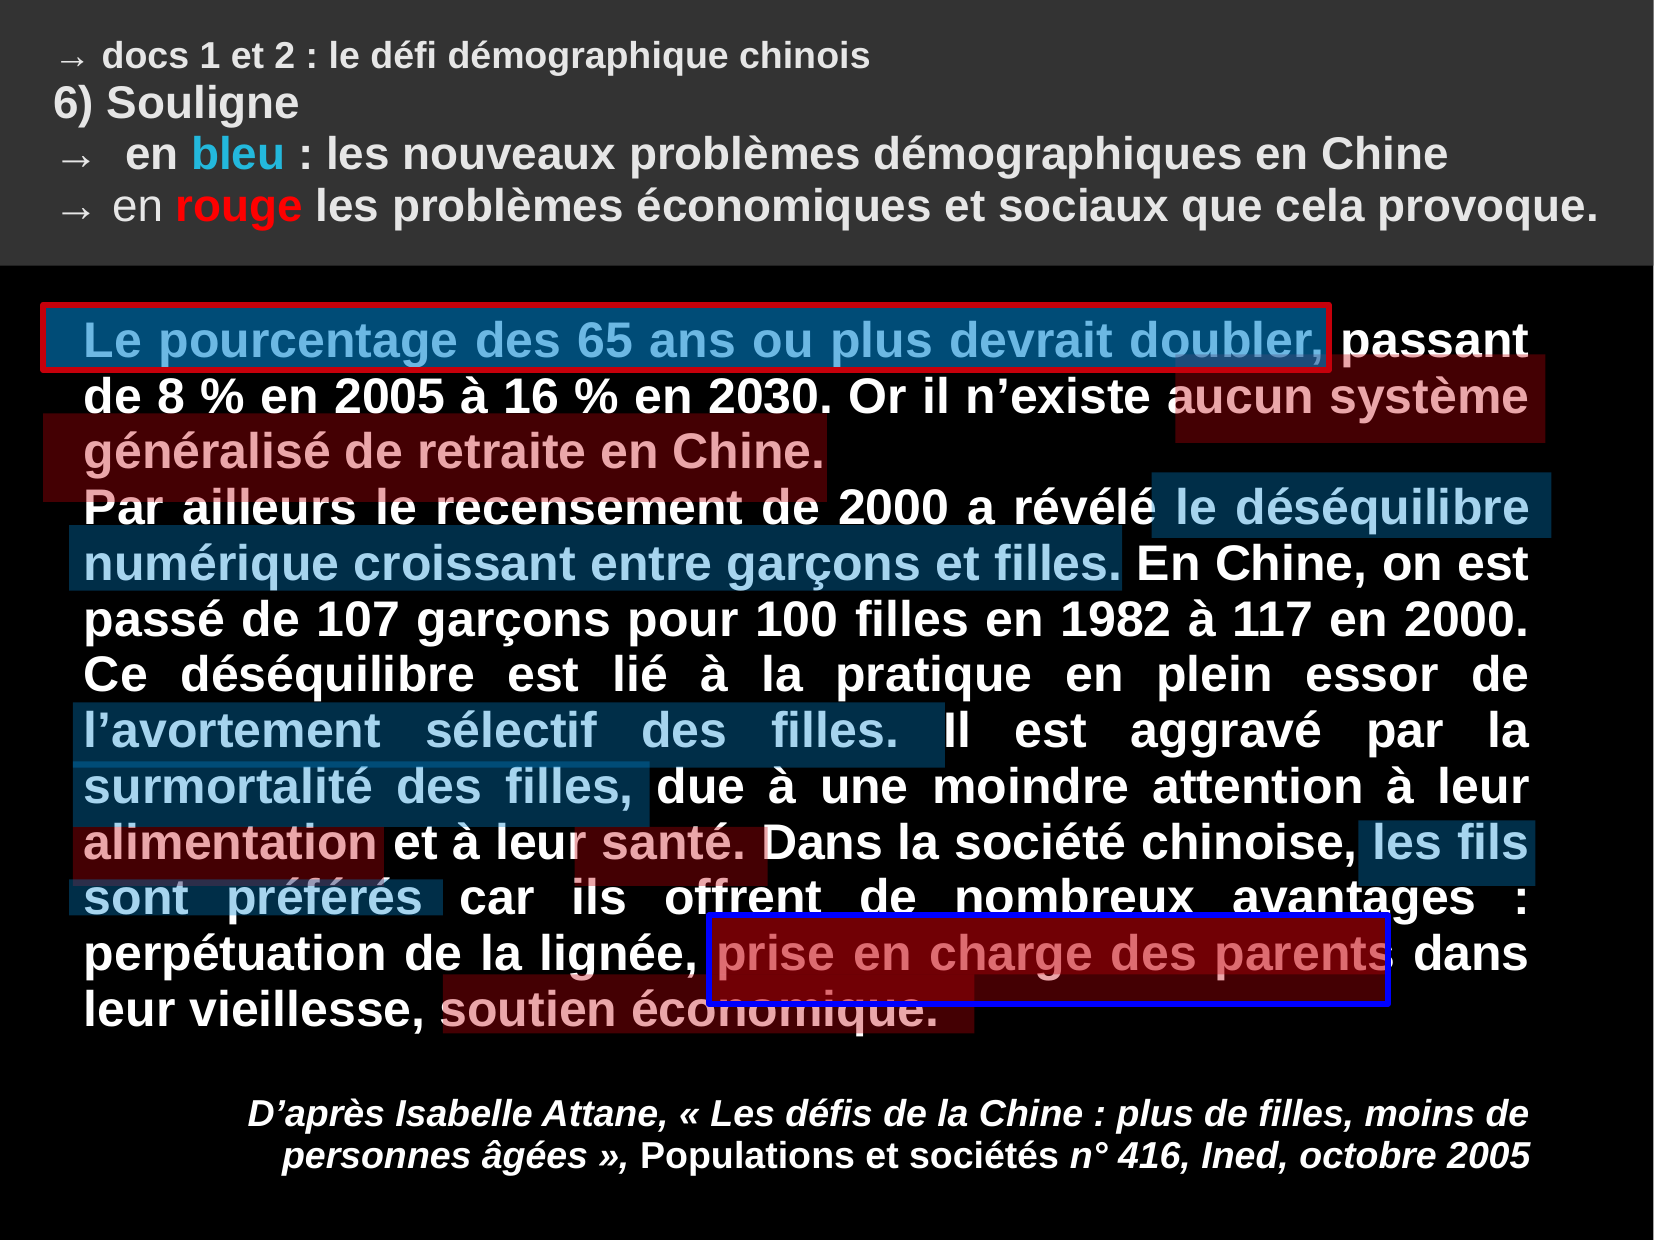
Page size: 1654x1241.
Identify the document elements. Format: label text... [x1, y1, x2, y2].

text_box [69, 702, 945, 916]
text_box Le pourcentage des 65 ans ou plus devrait doubler, passant de 8 % en 2005 à 16 % en 2030. Or il n’existe aucun système généralisé de retraite en Chine. Par ailleurs le recensement de 2000 a révélé le déséquilibre numérique croissant entre garçons et filles. En Chine, on est passé de 107 garçons pour 100 filles en 1982 à 117 en 2000. Ce déséquilibre est lié à la pratique en plein essor de l’avortement sélectif des filles. Il est aggravé par la surmortalité des filles, due à une moindre attention à leur alimentation et à leur santé. Dans la société chinoise, les fils sont préférés car ils offrent de nombreux avantages : perpétuation de la lignée, prise en charge des parents dans leur vieillesse, soutien économique. D’après Isabelle Attane, « Les défis de la Chine : plus de filles, moins de personnes âgées », Populations et sociétés n° 416, Ined, octobre 2005 [69, 371, 1546, 1241]
text_box [43, 304, 1546, 443]
text_box [1151, 472, 1552, 538]
text_box [43, 413, 827, 502]
text_box [442, 915, 1388, 1034]
text_box → docs 1 et 2 : le défi démographique chinois 6) Souligne → en bleu : les nouveaux problèmes démographiques en Chine → en rouge les problèmes économiques et sociaux que cela provoque. [0, 0, 1654, 266]
text_box [1358, 820, 1536, 886]
text_box [69, 525, 1123, 591]
